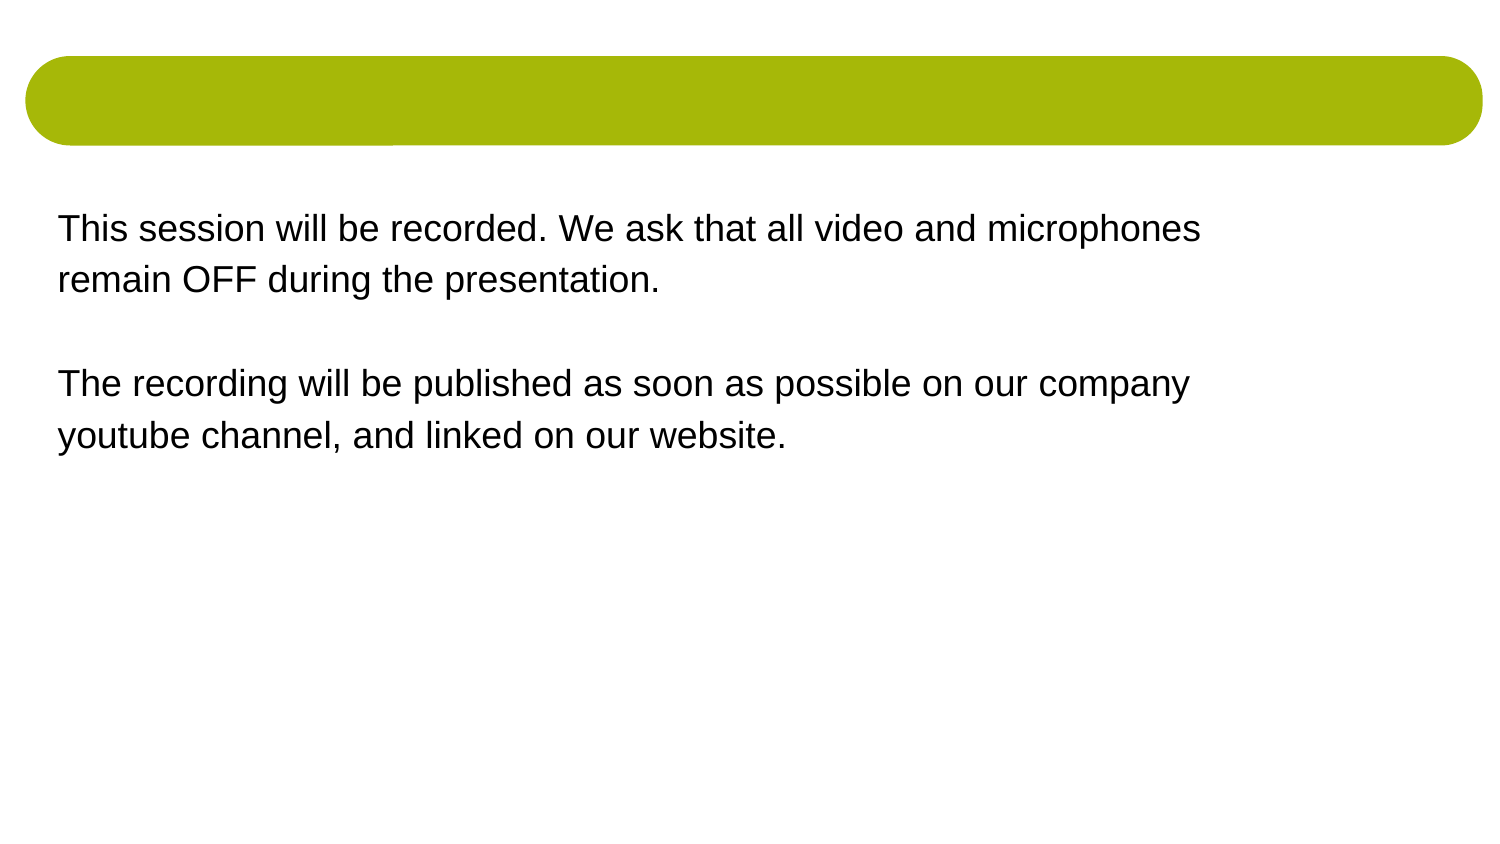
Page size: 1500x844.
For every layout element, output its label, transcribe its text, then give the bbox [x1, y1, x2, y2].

title This session will be recorded. We ask that all video and microphones remain OFF during the presentation. The recording will be published as soon as possible on our company youtube channel, and linked on our website. [57, 196, 1237, 766]
